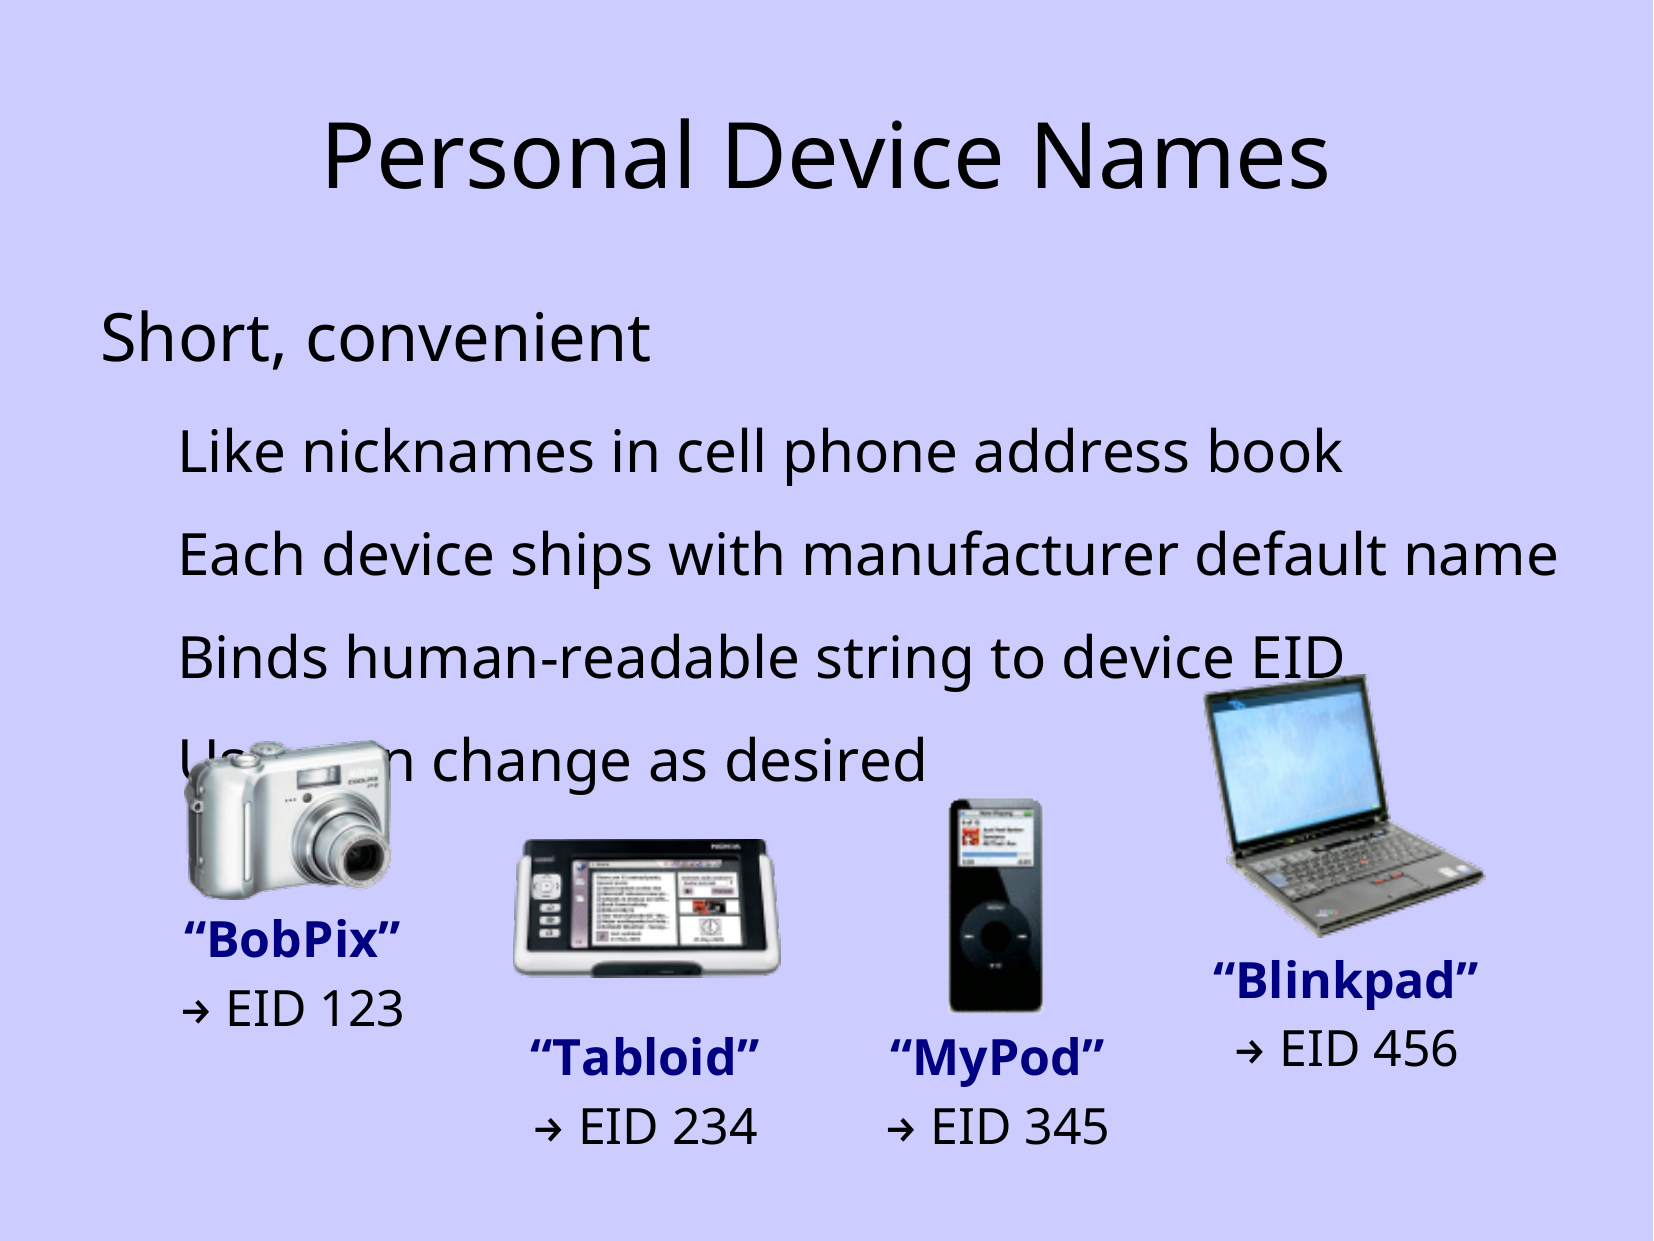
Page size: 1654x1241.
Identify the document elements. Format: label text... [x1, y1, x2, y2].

list Short, convenient Like nicknames in cell phone address book Each device ships with manufacturer default name Binds human-readable string to device EID User can change as desired [82, 290, 1571, 751]
title Personal Device Names [82, 49, 1571, 257]
text_box “Tabloid” → EID 234 [495, 1014, 796, 1148]
picture [184, 740, 391, 901]
picture [937, 789, 1058, 1014]
text_box “BobPix” → EID 123 [157, 896, 428, 1030]
picture [1203, 674, 1486, 937]
text_box “Blinkpad” → EID 456 [1170, 937, 1523, 1071]
text_box “MyPod” → EID 345 [855, 1014, 1141, 1148]
picture [513, 839, 781, 978]
